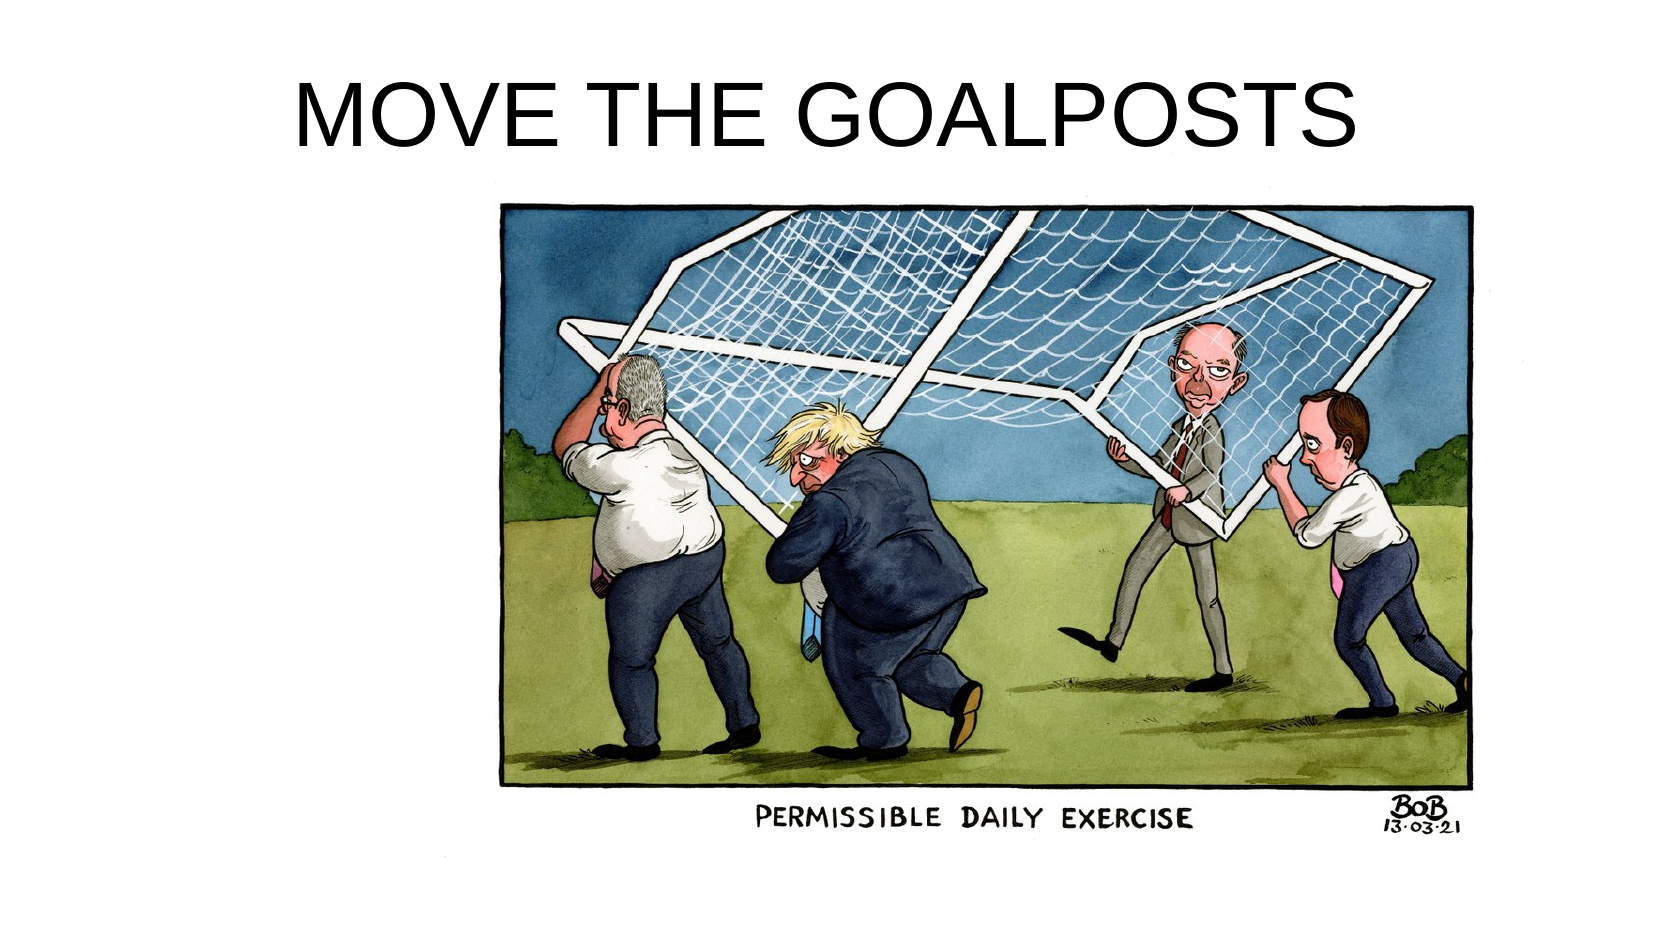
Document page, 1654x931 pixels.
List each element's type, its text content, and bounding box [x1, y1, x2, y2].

picture [425, 149, 1551, 878]
title MOVE THE GOALPOSTS [82, 37, 1571, 193]
